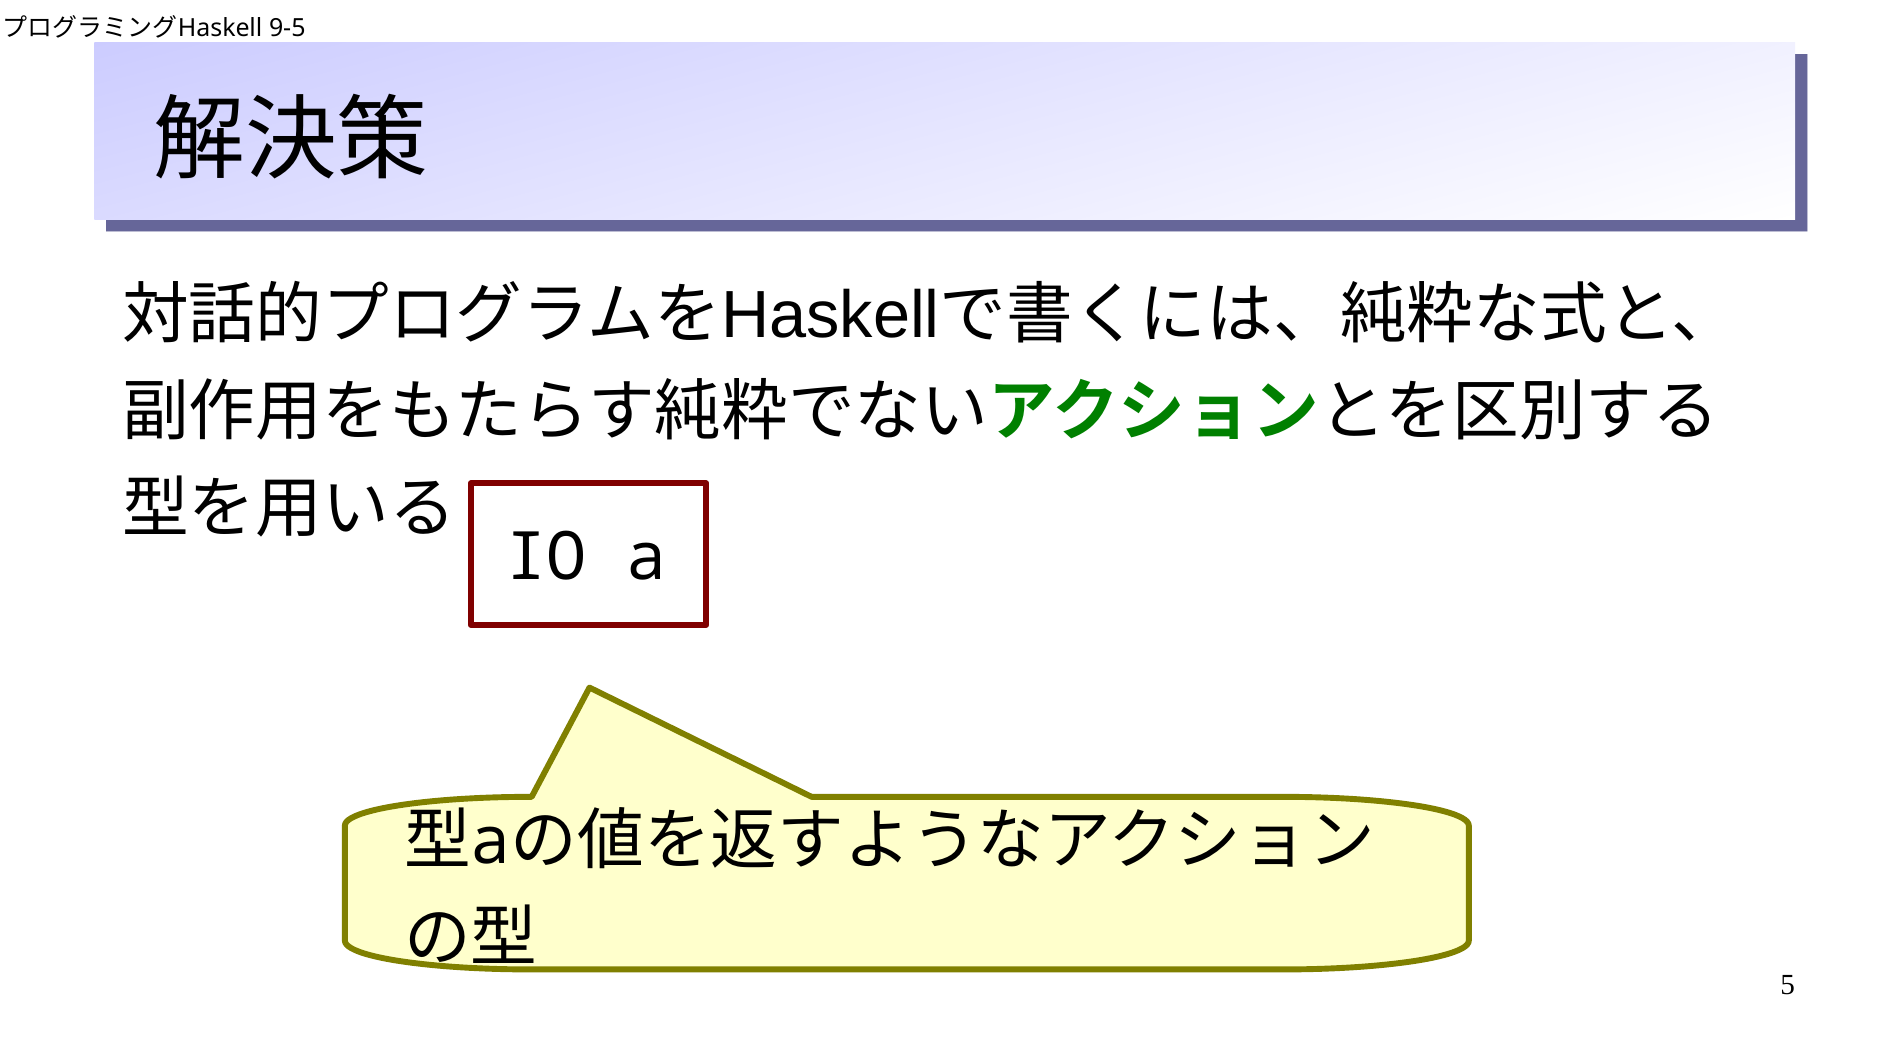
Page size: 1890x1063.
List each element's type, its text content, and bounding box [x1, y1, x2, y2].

title 解決策 [94, 42, 1796, 220]
text_box IO a [470, 483, 707, 626]
text_box 型aの値を返すようなアクションの型 [344, 687, 1469, 970]
text_box 対話的プログラムをHaskellで書くには、純粋な式と、副作用をもたらす純粋でないアクションとを区別する型を用いる [107, 252, 1763, 436]
